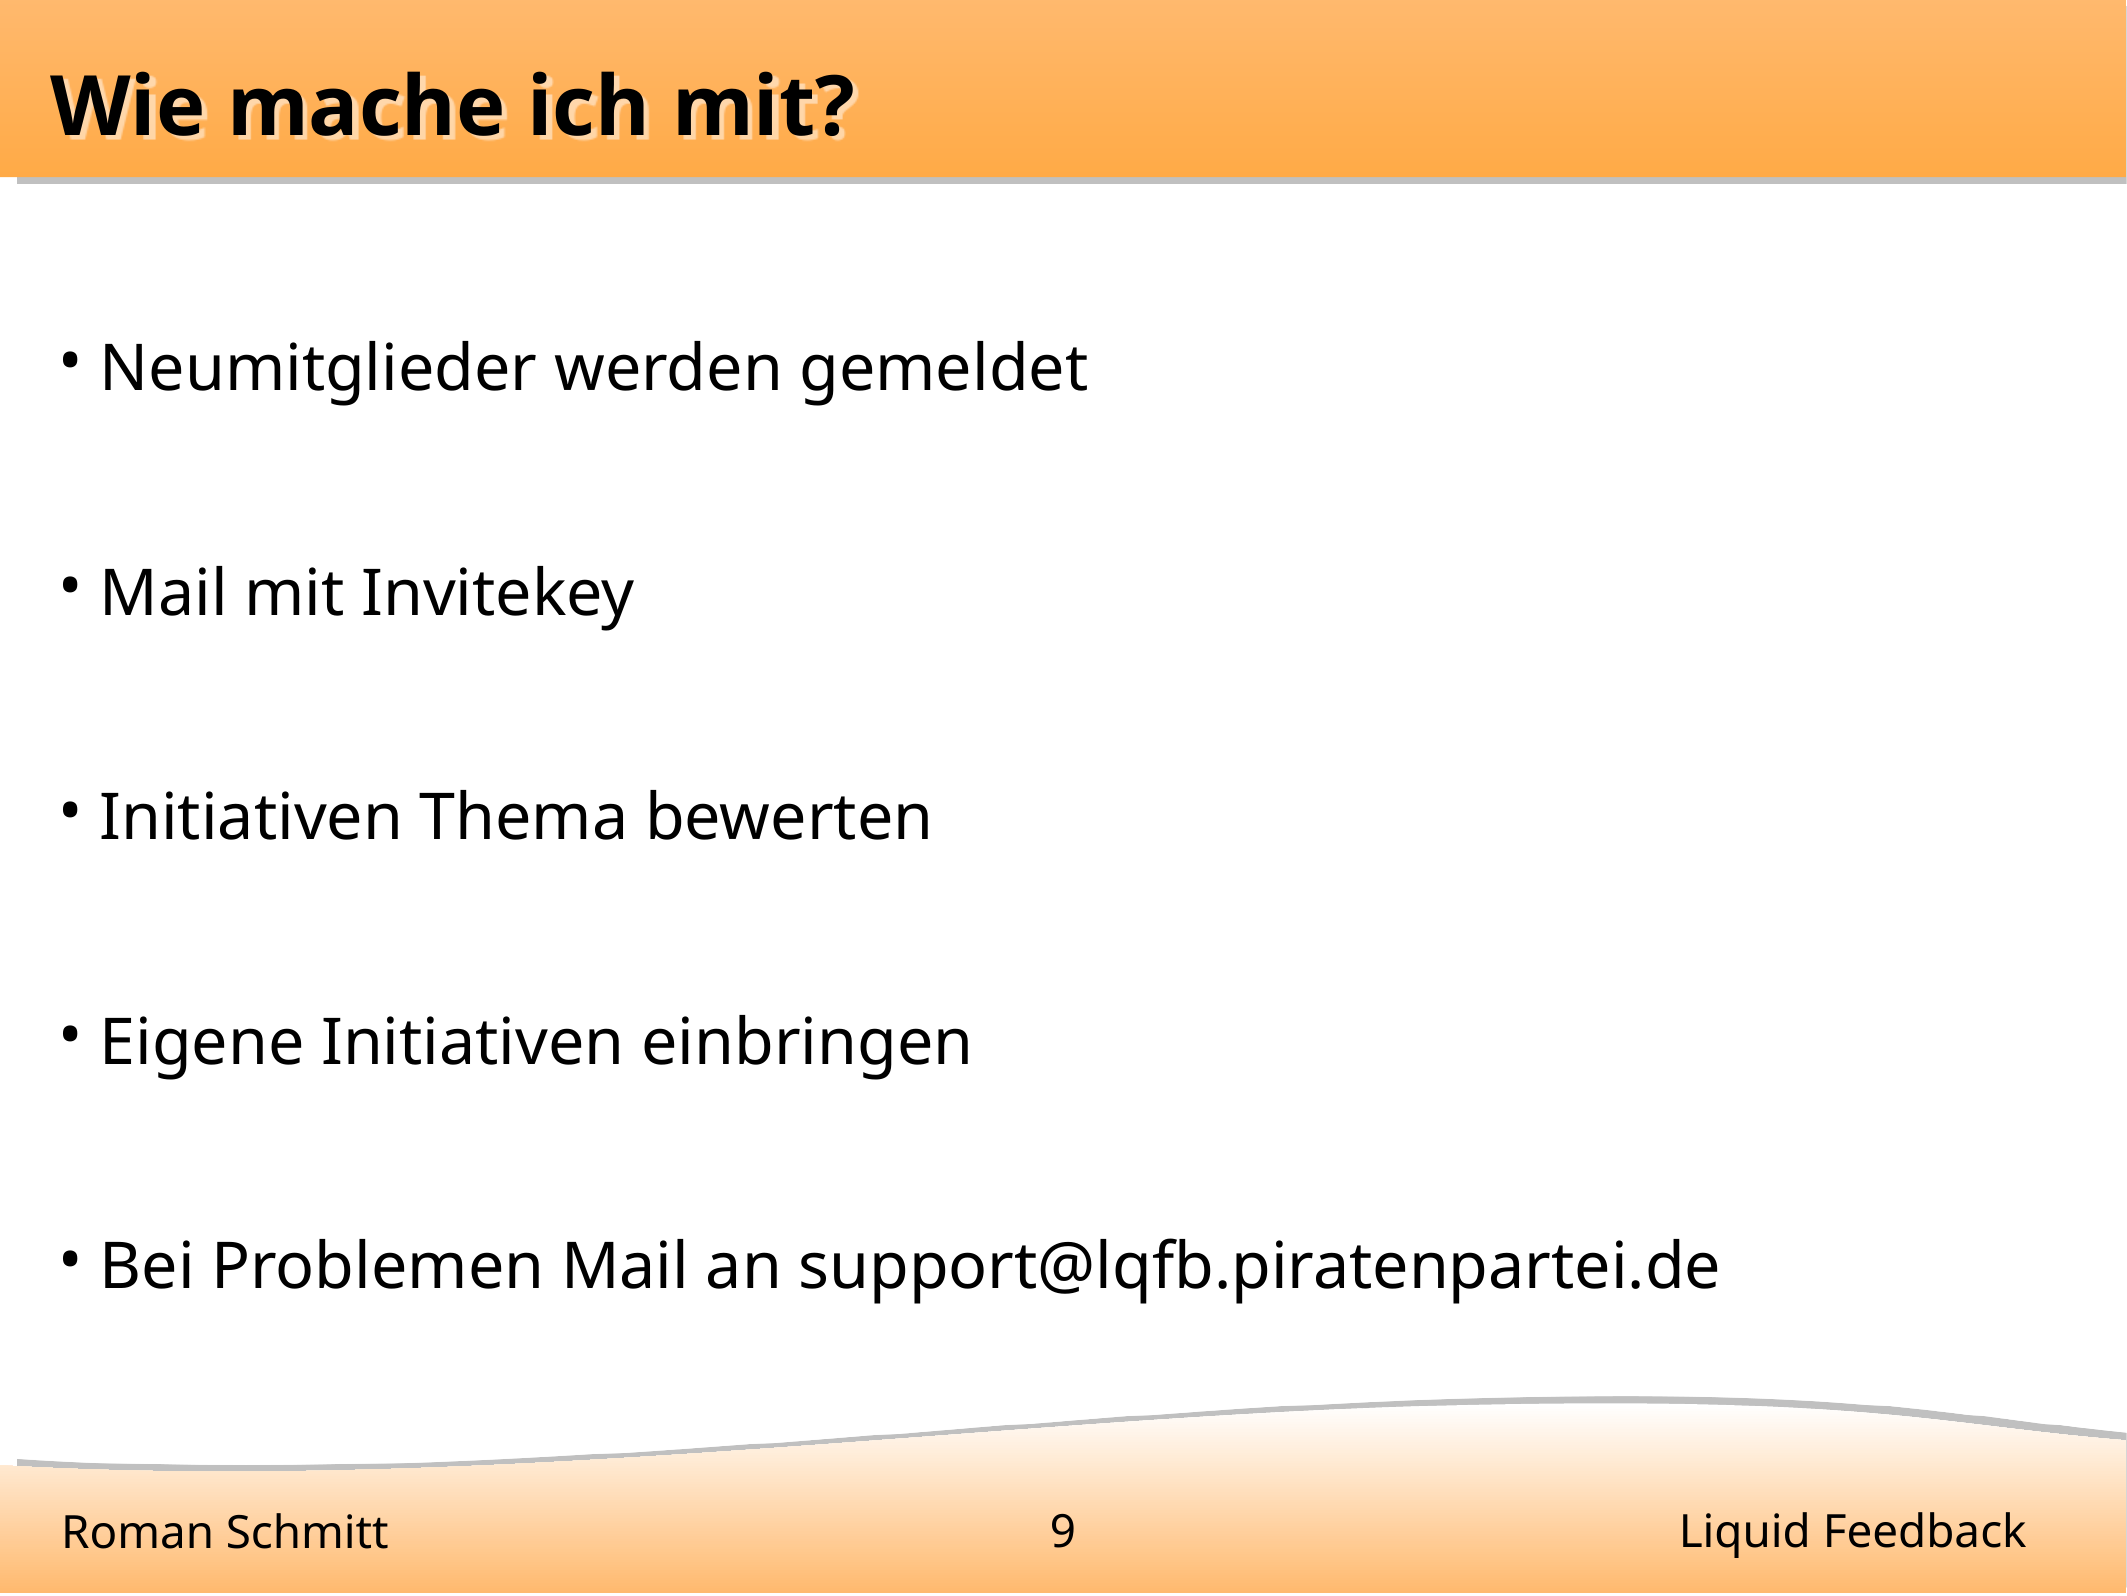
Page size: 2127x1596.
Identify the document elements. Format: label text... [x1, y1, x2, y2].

title Wie mache ich mit? [50, 42, 2059, 136]
list Neumitglieder werden gemeldet Mail mit Invitekey Initiativen Thema bewerten Eigene Initiativen einbringen Bei Problemen Mail an support@lqfb.piratenpartei.de [58, 215, 2067, 1394]
text_box <Nummer> [1018, 1505, 1108, 1559]
